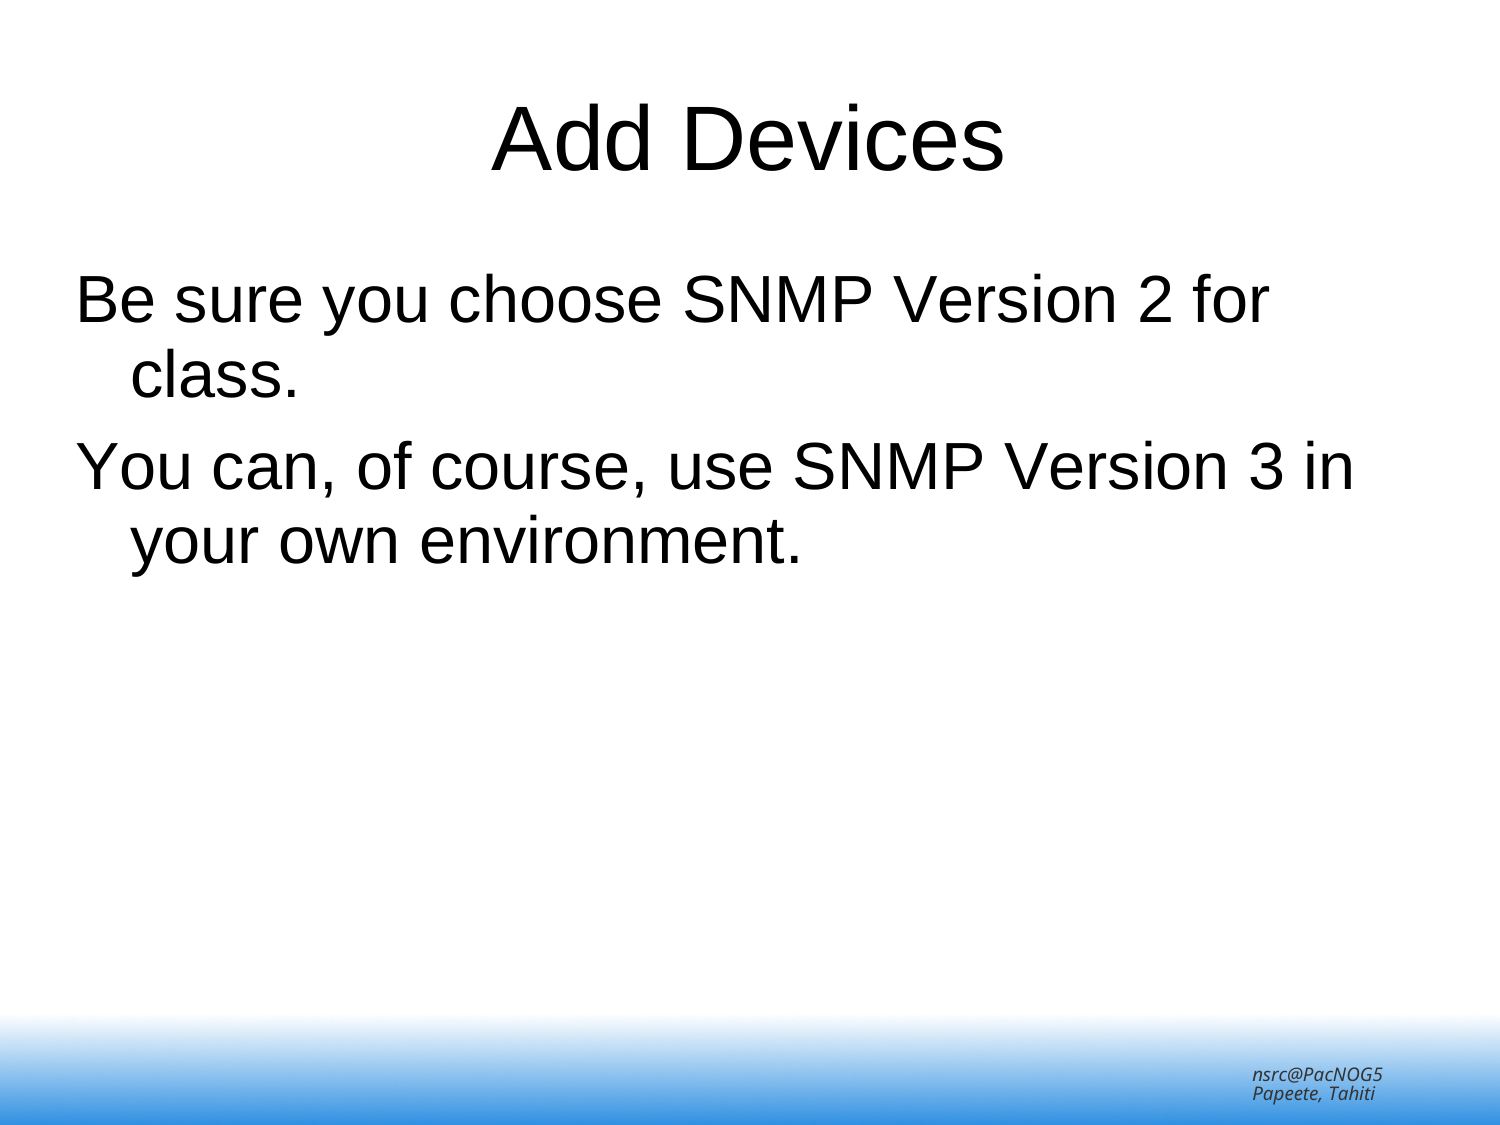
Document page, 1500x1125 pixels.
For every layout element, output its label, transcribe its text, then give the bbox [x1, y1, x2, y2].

picture [0, 1012, 1500, 1125]
title Add Devices [74, 45, 1425, 232]
list Be sure you choose SNMP Version 2 for class. You can, of course, use SNMP Version 3 in your own environment. [74, 262, 1425, 990]
